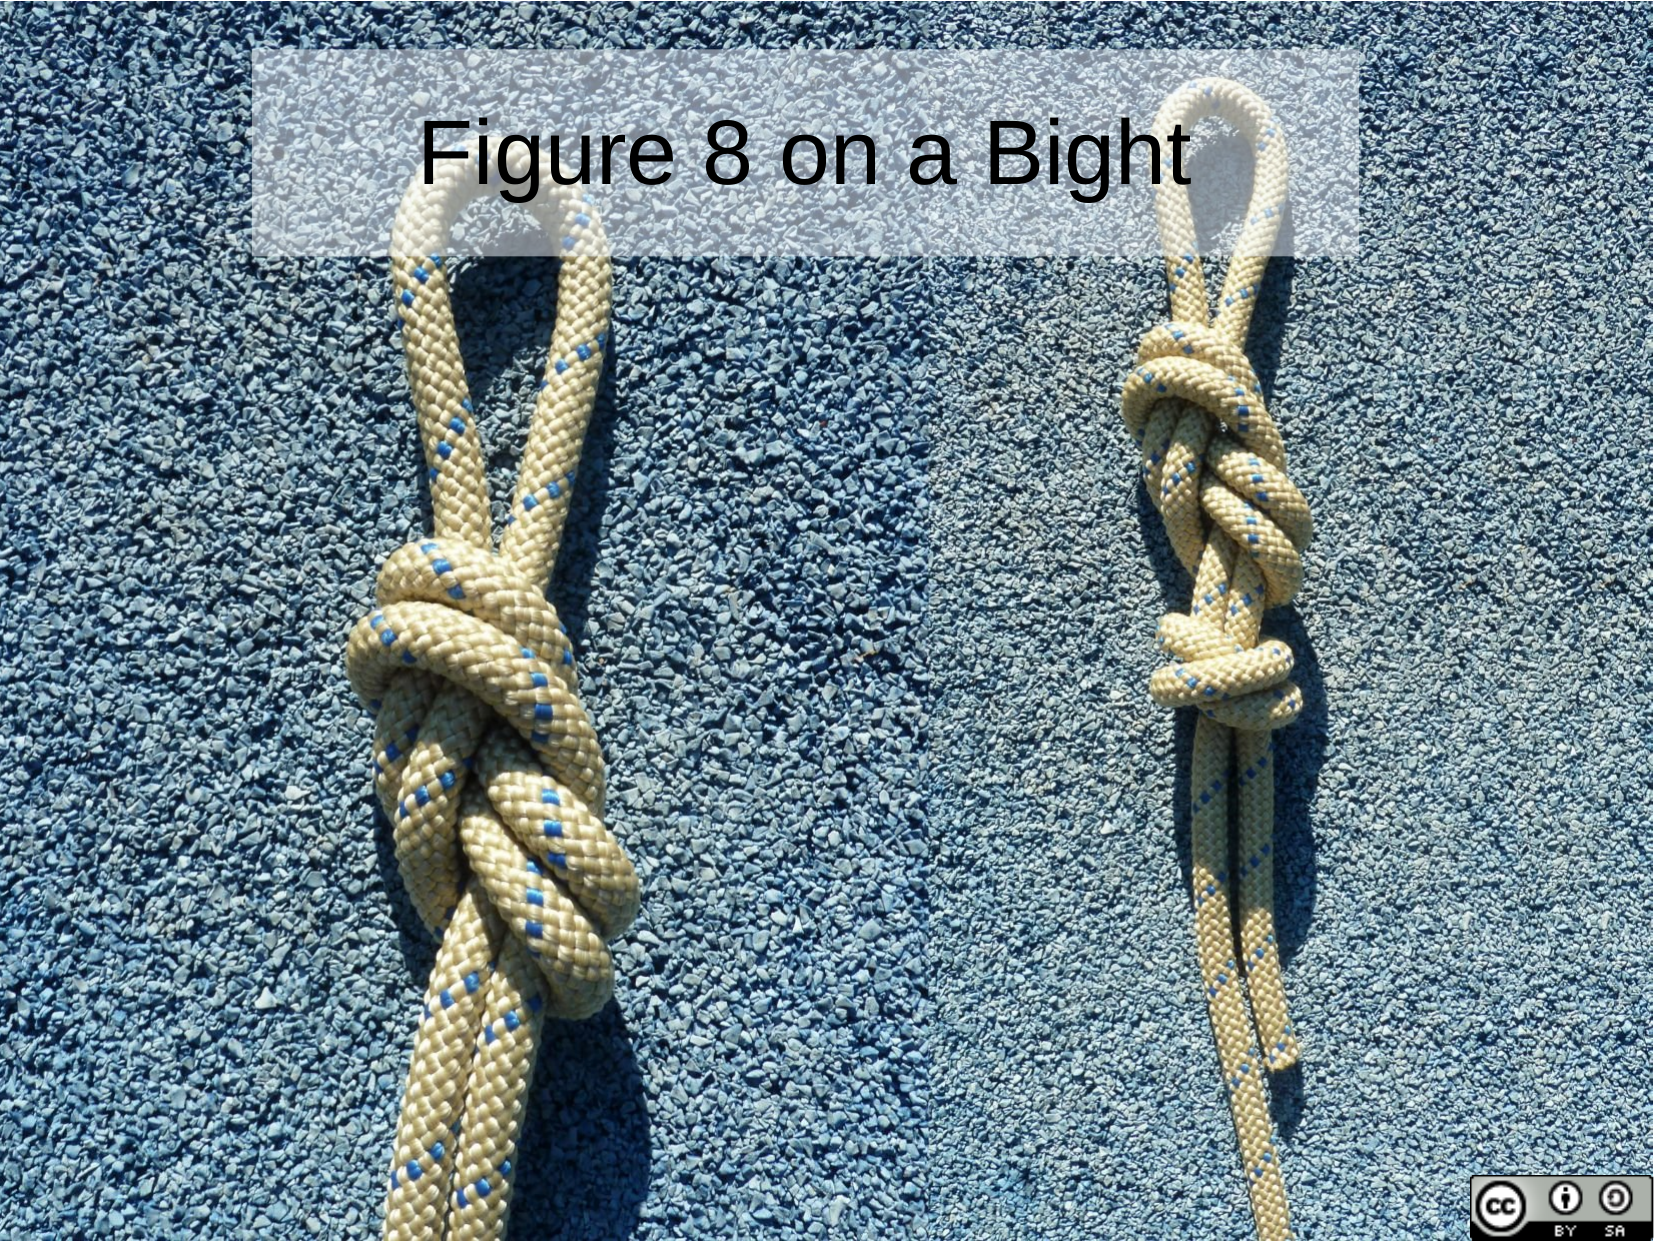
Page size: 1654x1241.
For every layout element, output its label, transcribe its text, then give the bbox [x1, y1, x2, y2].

title Figure 8 on a Bight [251, 49, 1360, 257]
picture [0, 1, 1654, 1241]
